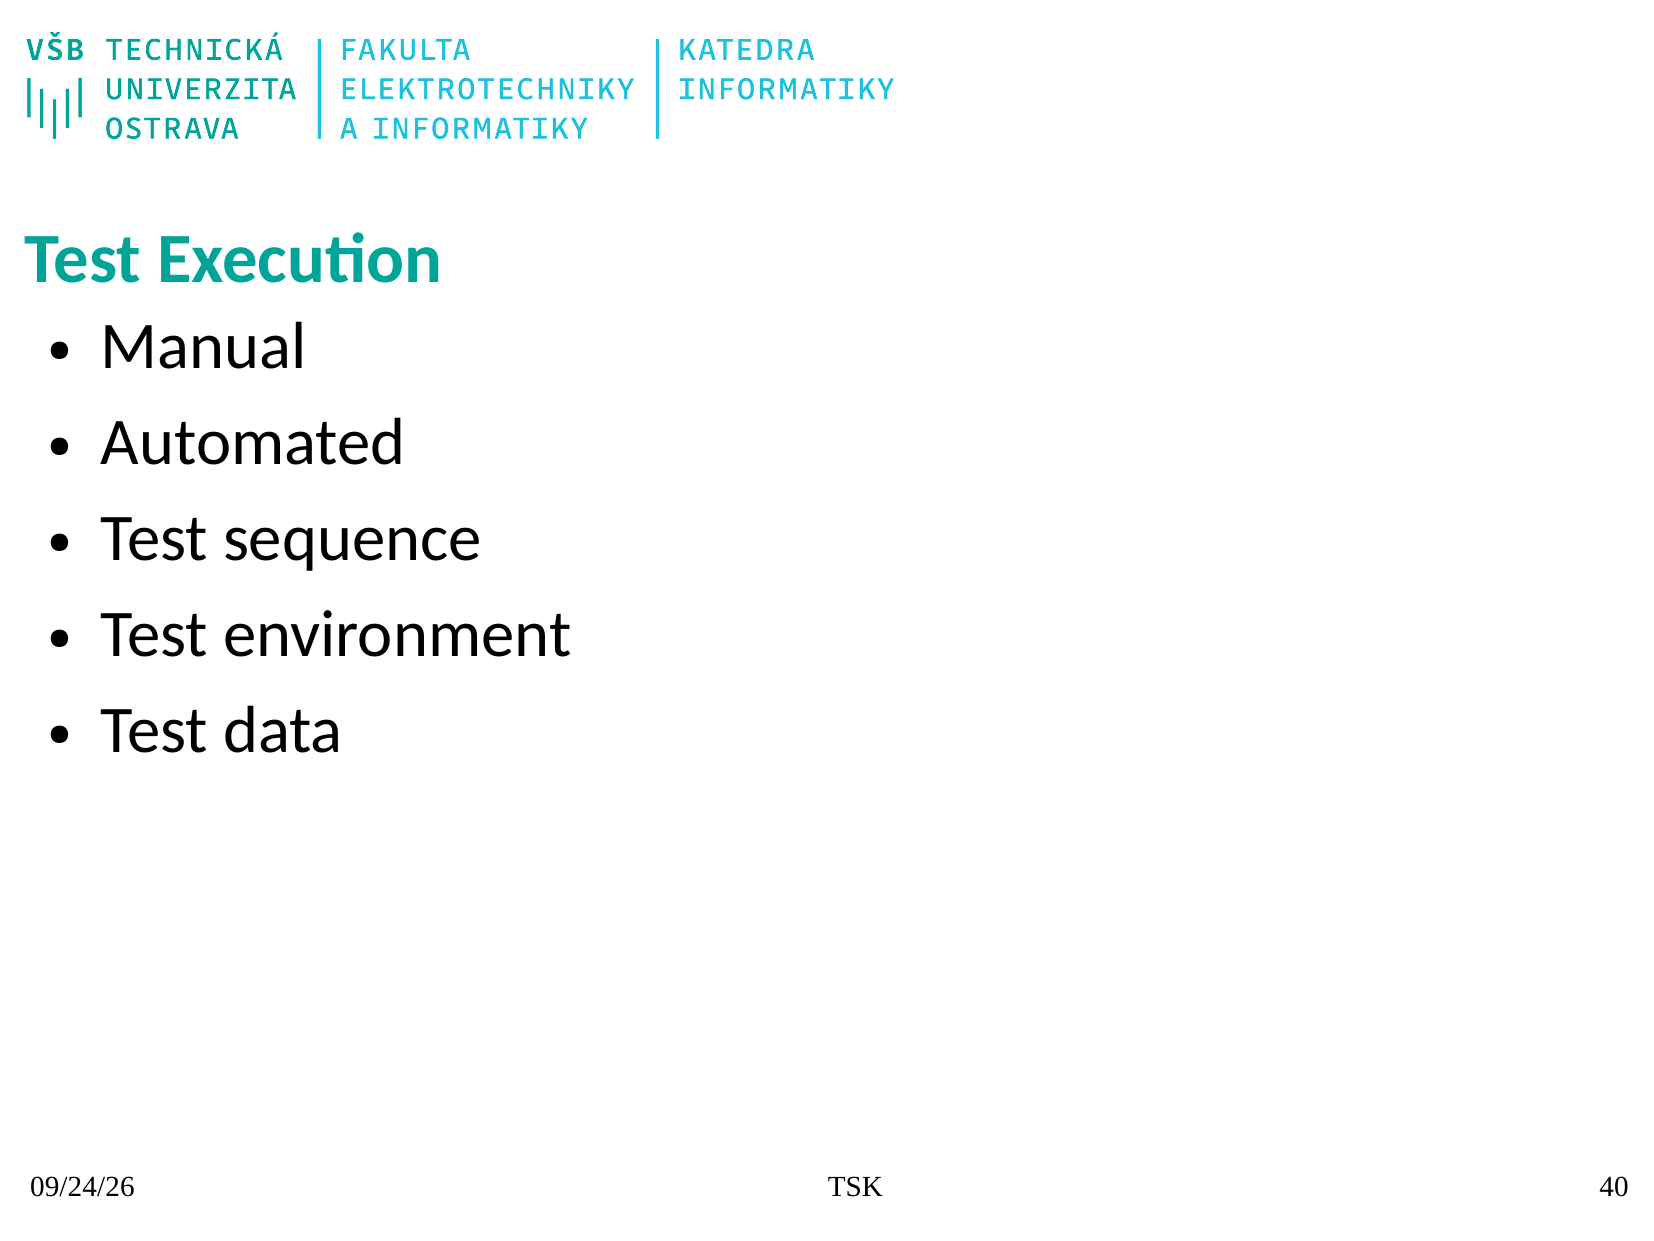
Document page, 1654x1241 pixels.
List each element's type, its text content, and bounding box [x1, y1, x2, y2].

picture [26, 31, 894, 139]
list Manual Automated Test sequence Test environment Test data [30, 318, 1629, 1146]
title Test Execution [24, 169, 1629, 300]
